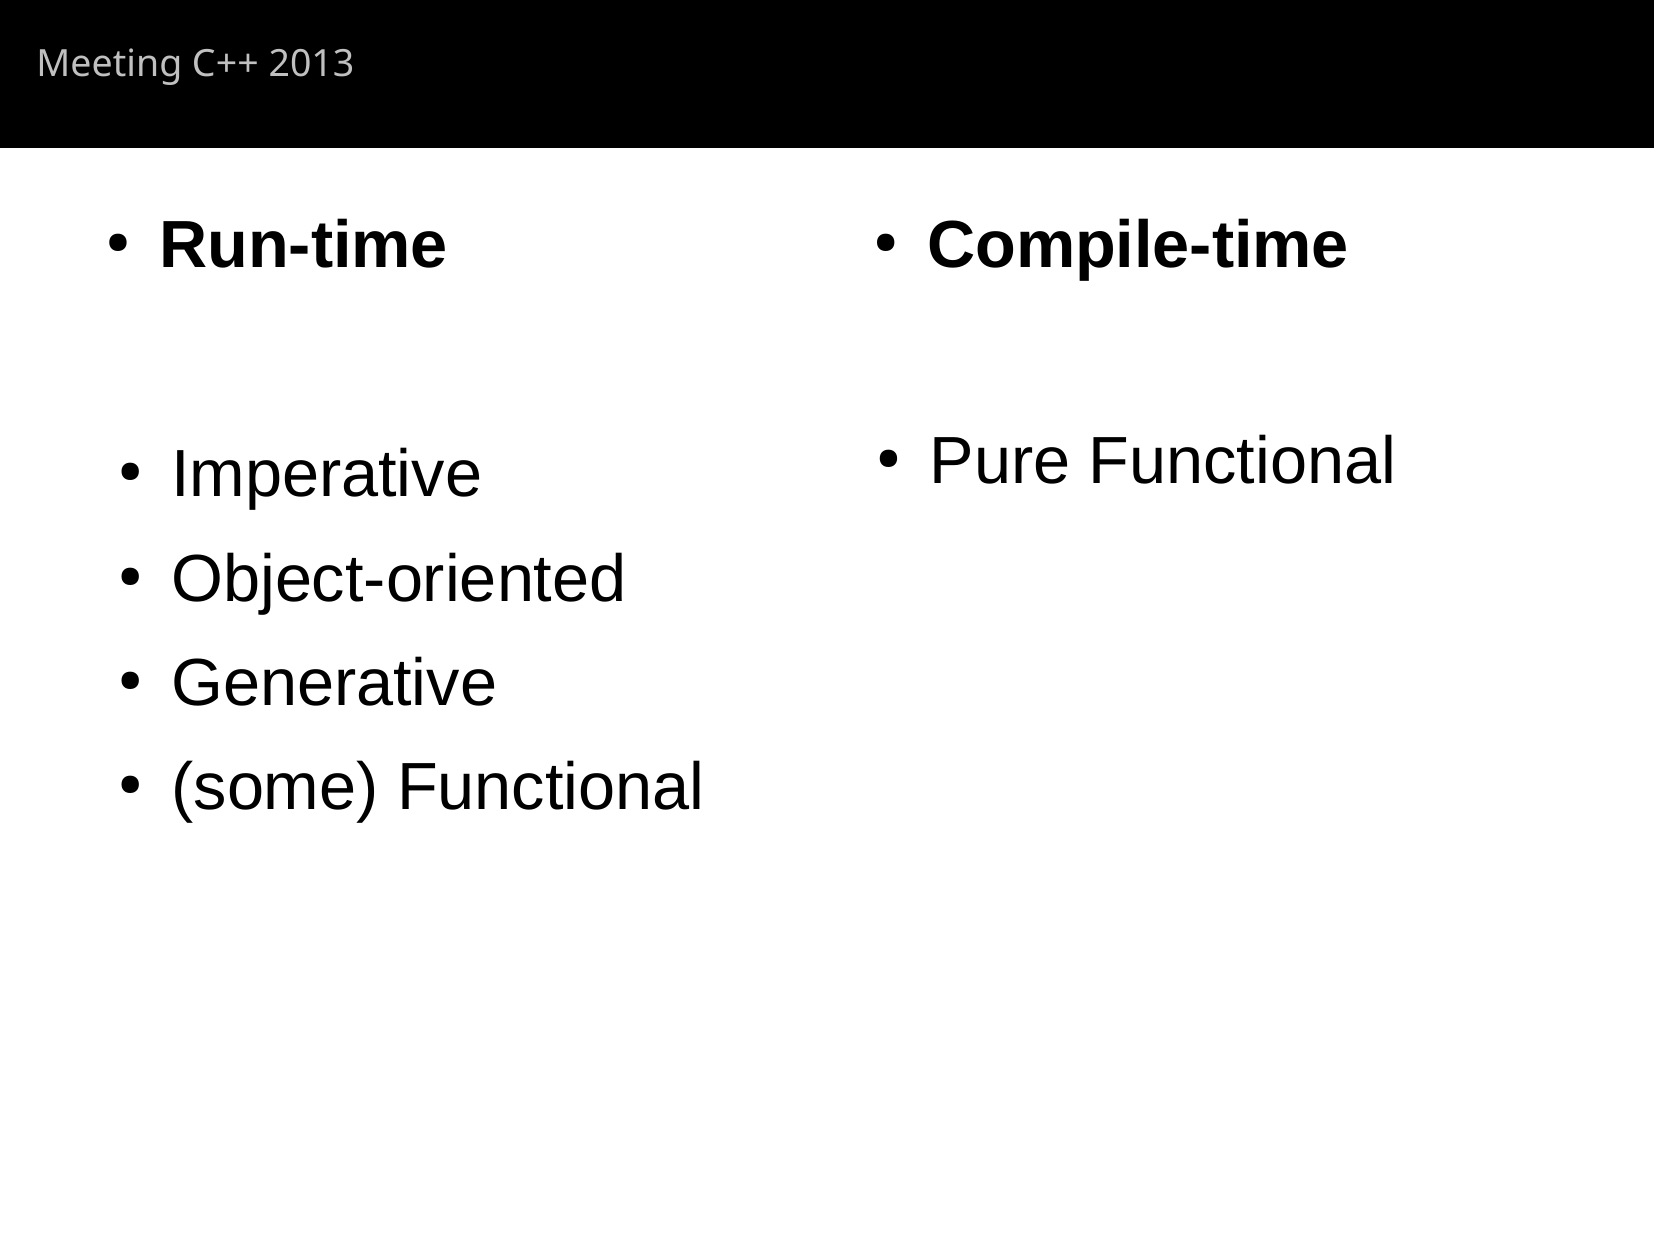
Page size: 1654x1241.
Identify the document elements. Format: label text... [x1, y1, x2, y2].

list Compile-time [856, 206, 1388, 330]
list Run-time [88, 206, 479, 330]
list Pure Functional [858, 423, 1651, 1139]
list Imperative Object-oriented Generative (some) Functional [100, 436, 827, 1152]
